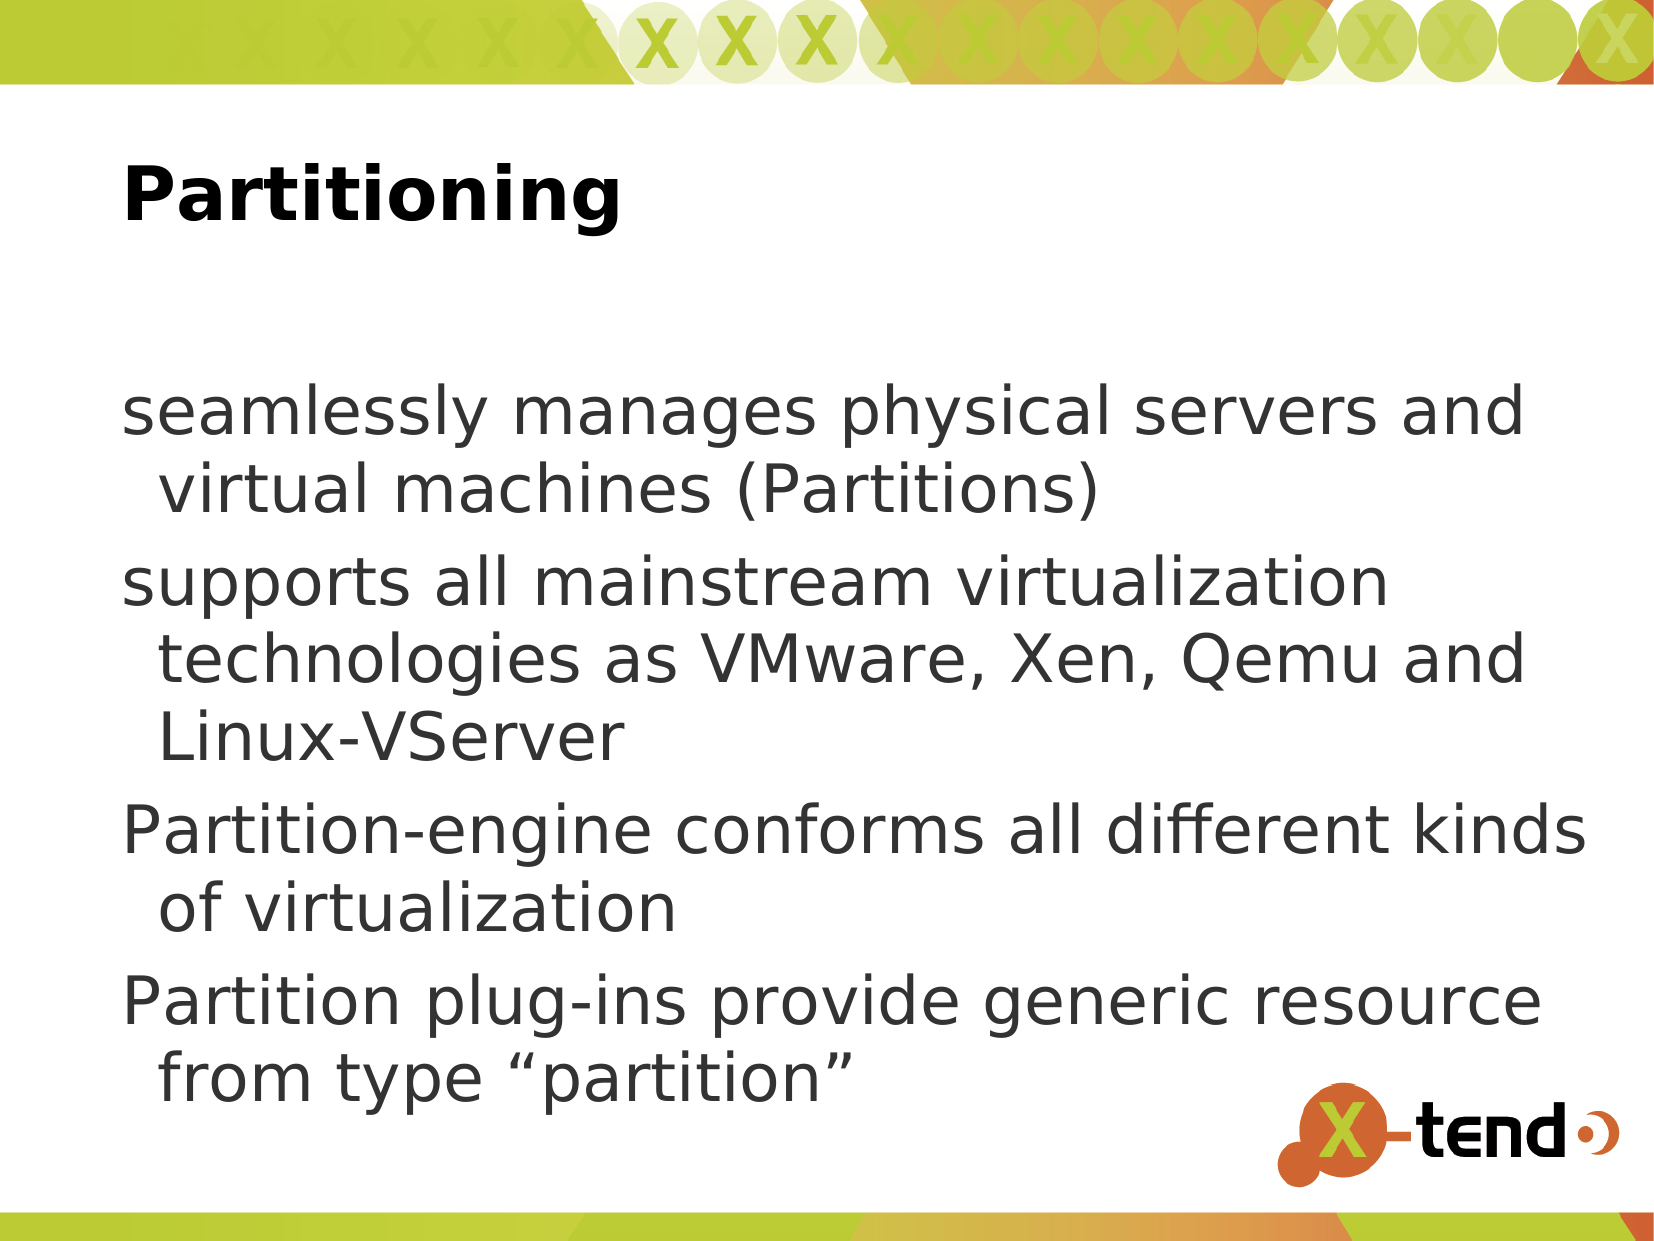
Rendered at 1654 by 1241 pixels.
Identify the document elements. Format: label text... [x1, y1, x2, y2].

title Partitioning [121, 91, 1534, 299]
text_box seamlessly manages physical servers and virtual machines (Partitions) supports all mainstream virtualization technologies as VMware, Xen, Qemu and Linux-VServer Partition-engine conforms all different kinds of virtualization Partition plug-ins provide generic resource from type “partition” [120, 372, 1654, 1241]
picture [0, 0, 1654, 1241]
